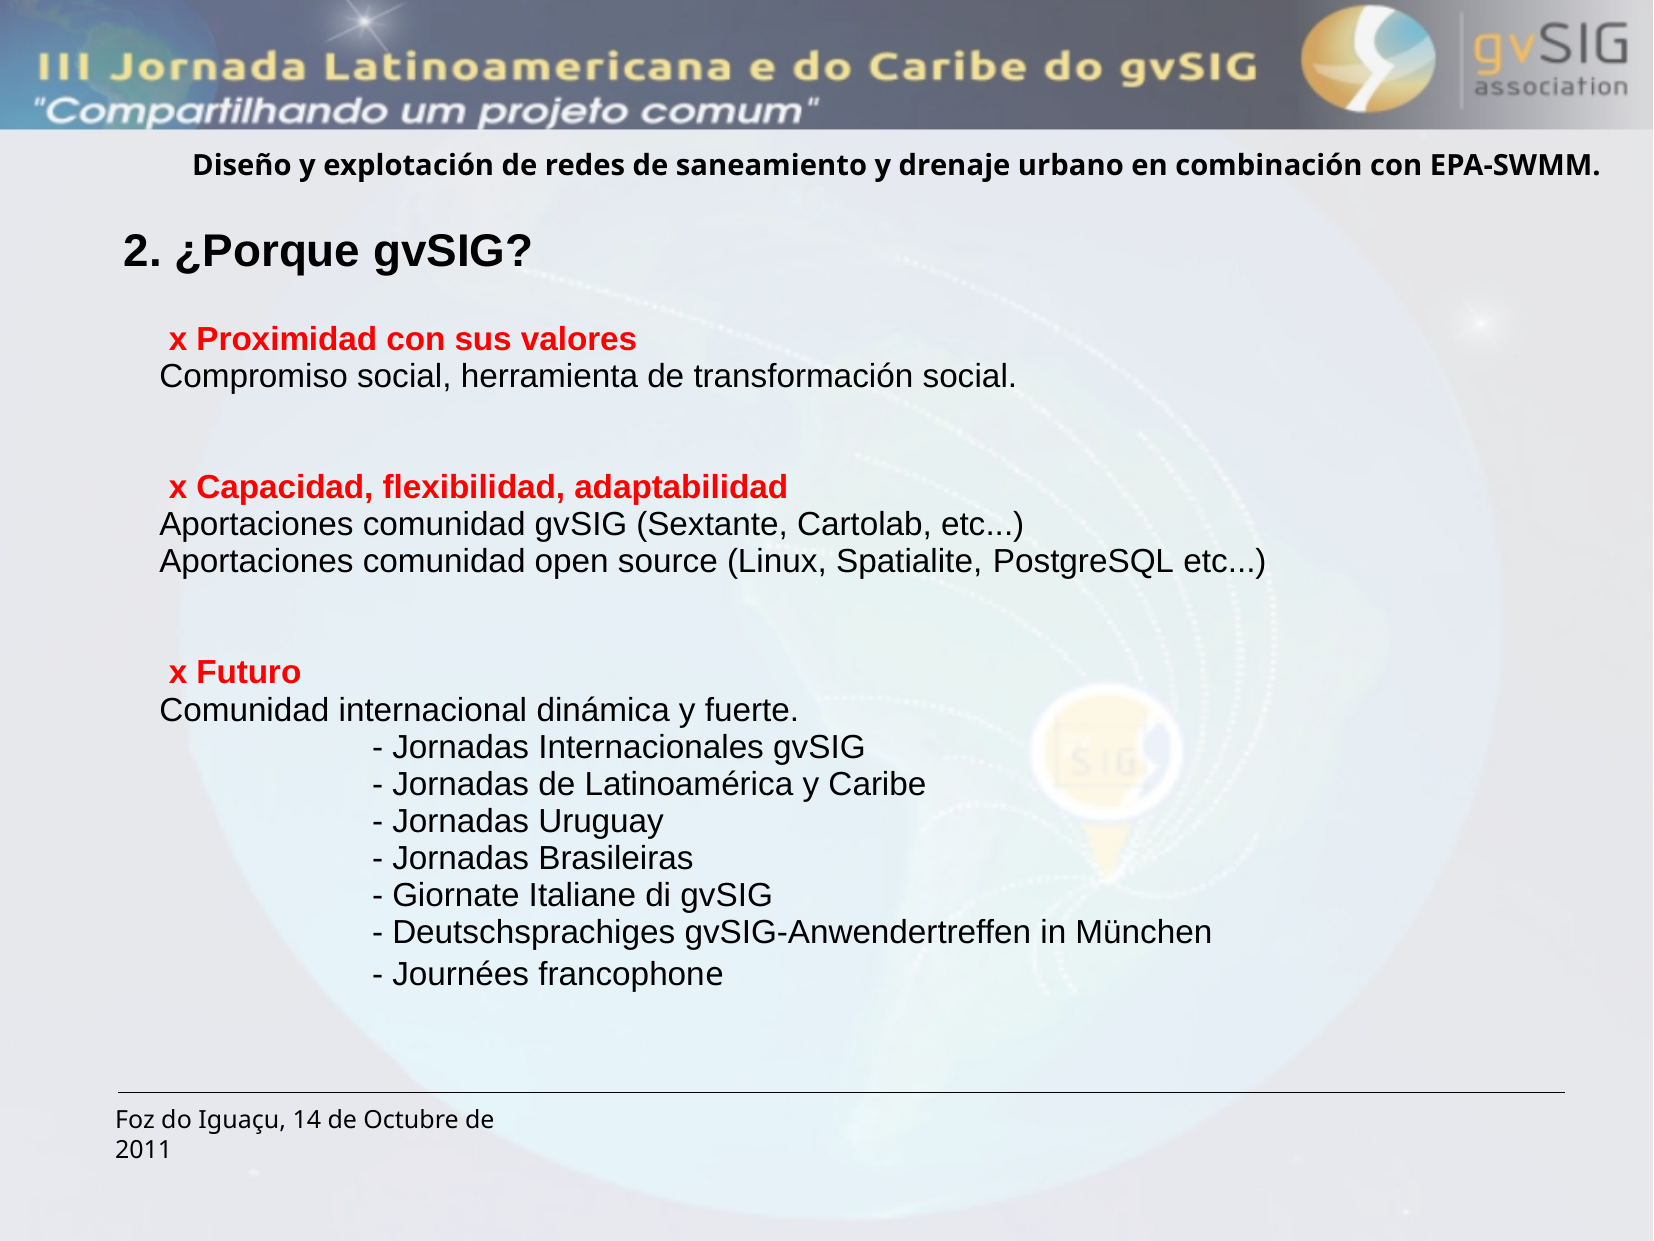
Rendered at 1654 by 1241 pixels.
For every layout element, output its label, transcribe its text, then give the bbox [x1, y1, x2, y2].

title Diseño y explotación de redes de saneamiento y drenaje urbano en combinación con EPA-SWMM. [118, 138, 1625, 189]
text_box 2. ¿Porque gvSIG? [124, 224, 804, 277]
text_box x Proximidad con sus valores Compromiso social, herramienta de transformación social. x Capacidad, flexibilidad, adaptabilidad Aportaciones comunidad gvSIG (Sextante, Cartolab, etc...) Aportaciones comunidad open source (Linux, Spatialite, PostgreSQL etc...) x Futuro Comunidad internacional dinámica y fuerte. - Jornadas Internacionales gvSIG - Jornadas de Latinoamérica y Caribe - Jornadas Uruguay - Jornadas Brasileiras - Giornate Italiane di gvSIG - Deutschsprachiges gvSIG-Anwendertreffen in München - Journées francophone [159, 281, 1577, 1146]
picture [0, 0, 1653, 1241]
title Foz do Iguaçu, 14 de Octubre de 2011 [100, 1095, 159, 1142]
